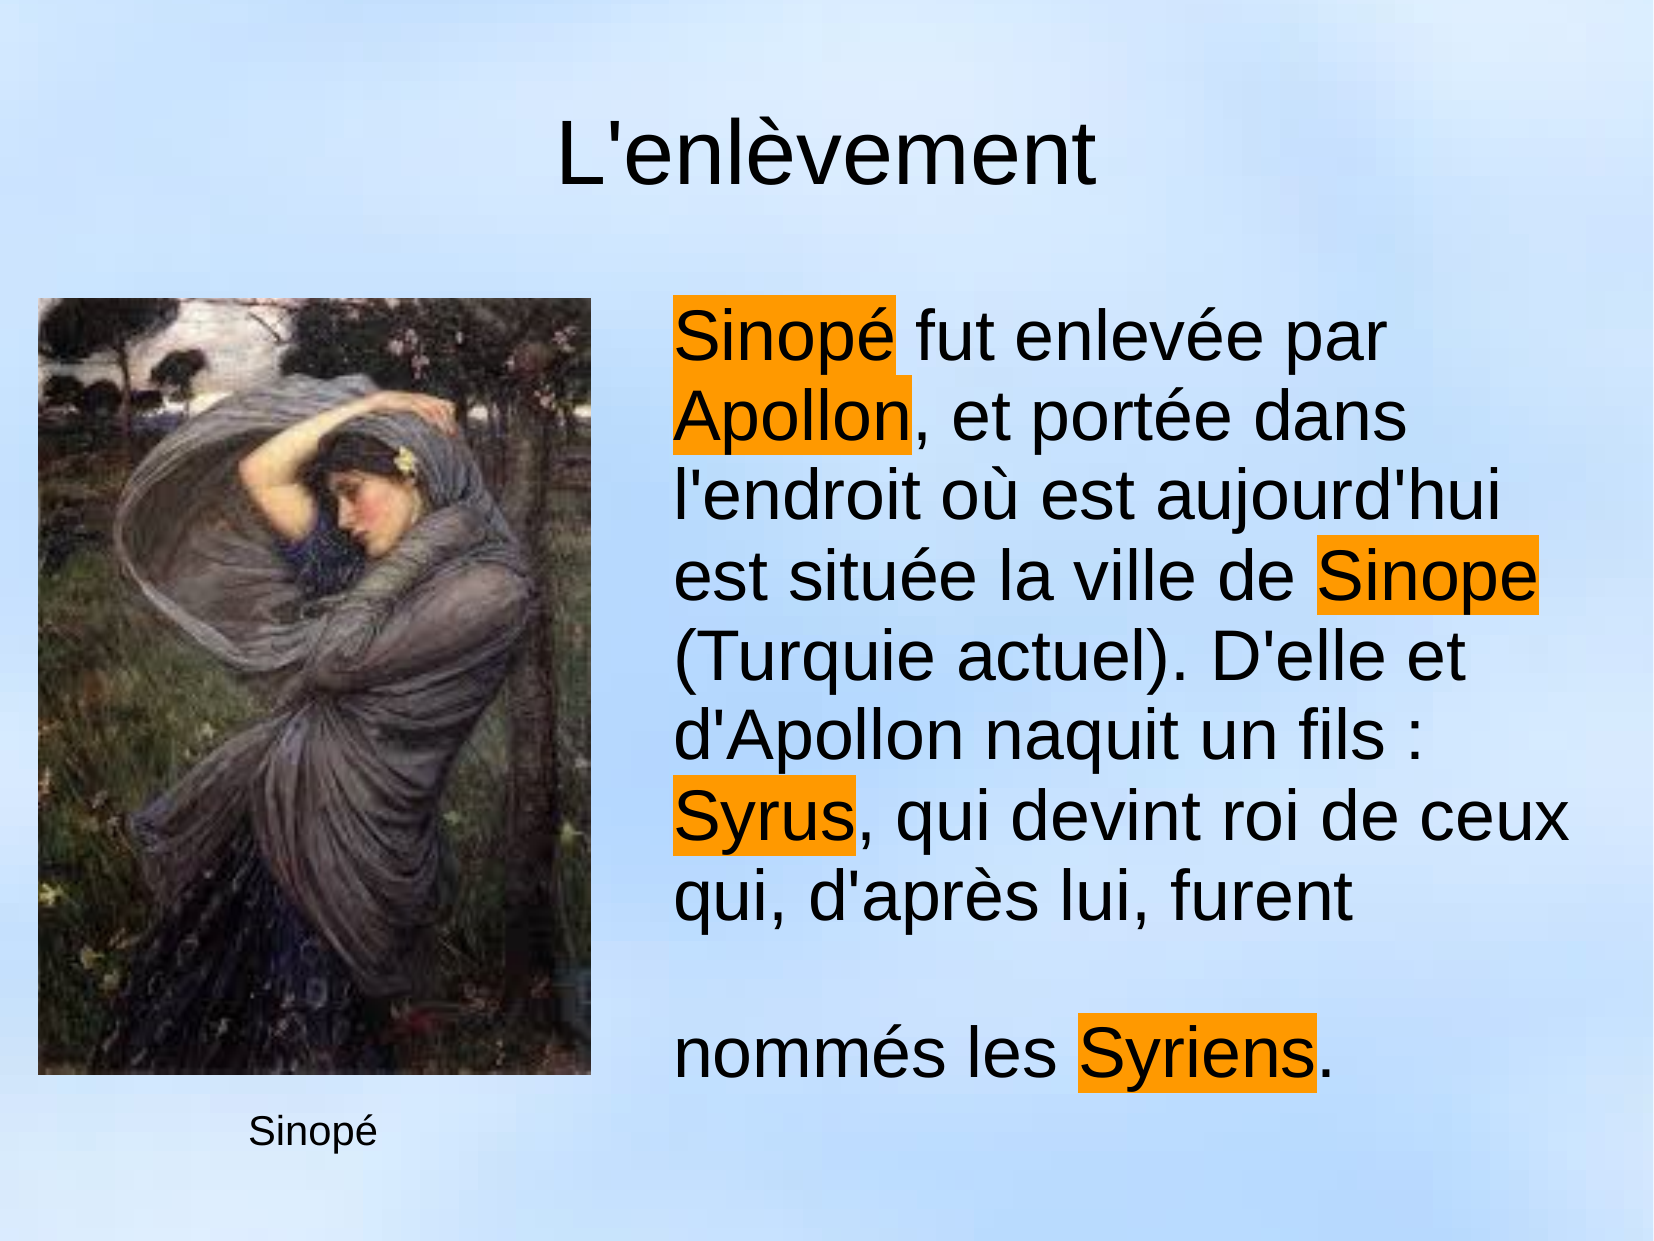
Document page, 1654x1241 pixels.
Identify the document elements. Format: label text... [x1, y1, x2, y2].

picture [0, 0, 1654, 1241]
text_box Sinopé [59, 1100, 567, 1162]
title L'enlèvement [82, 49, 1571, 257]
list Sinopé fut enlevée par Apollon, et portée dans l'endroit où est aujourd'hui est située la ville de Sinope (Turquie actuel). D'elle et d'Apollon naquit un fils : Syrus, qui devint roi de ceux qui, d'après lui, furent nommés les Syriens. [673, 295, 1607, 1241]
